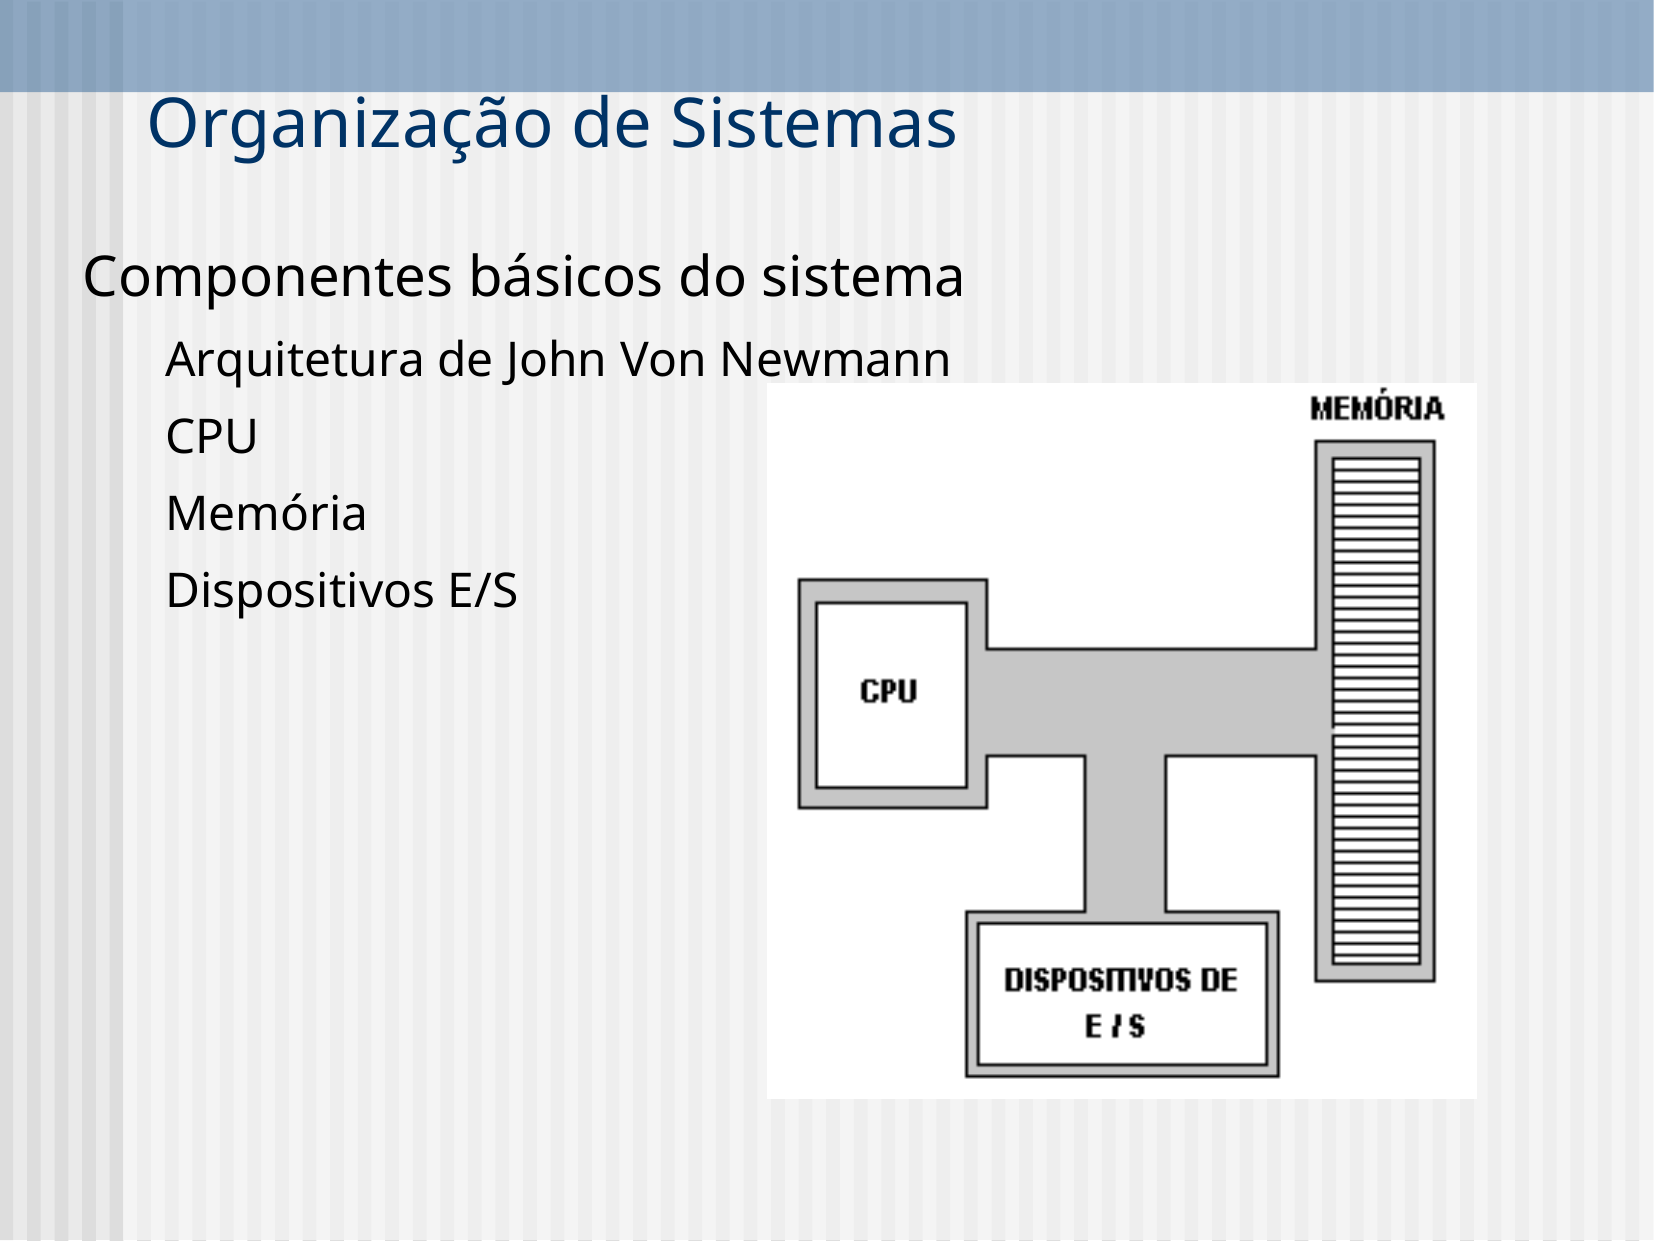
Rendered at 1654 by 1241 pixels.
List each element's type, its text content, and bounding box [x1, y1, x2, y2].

picture [767, 383, 1477, 1099]
list Componentes básicos do sistema Arquitetura de John Von Newmann CPU Memória Dispositivos E/S [82, 236, 1571, 1094]
title Organização de Sistemas [146, 36, 1536, 204]
